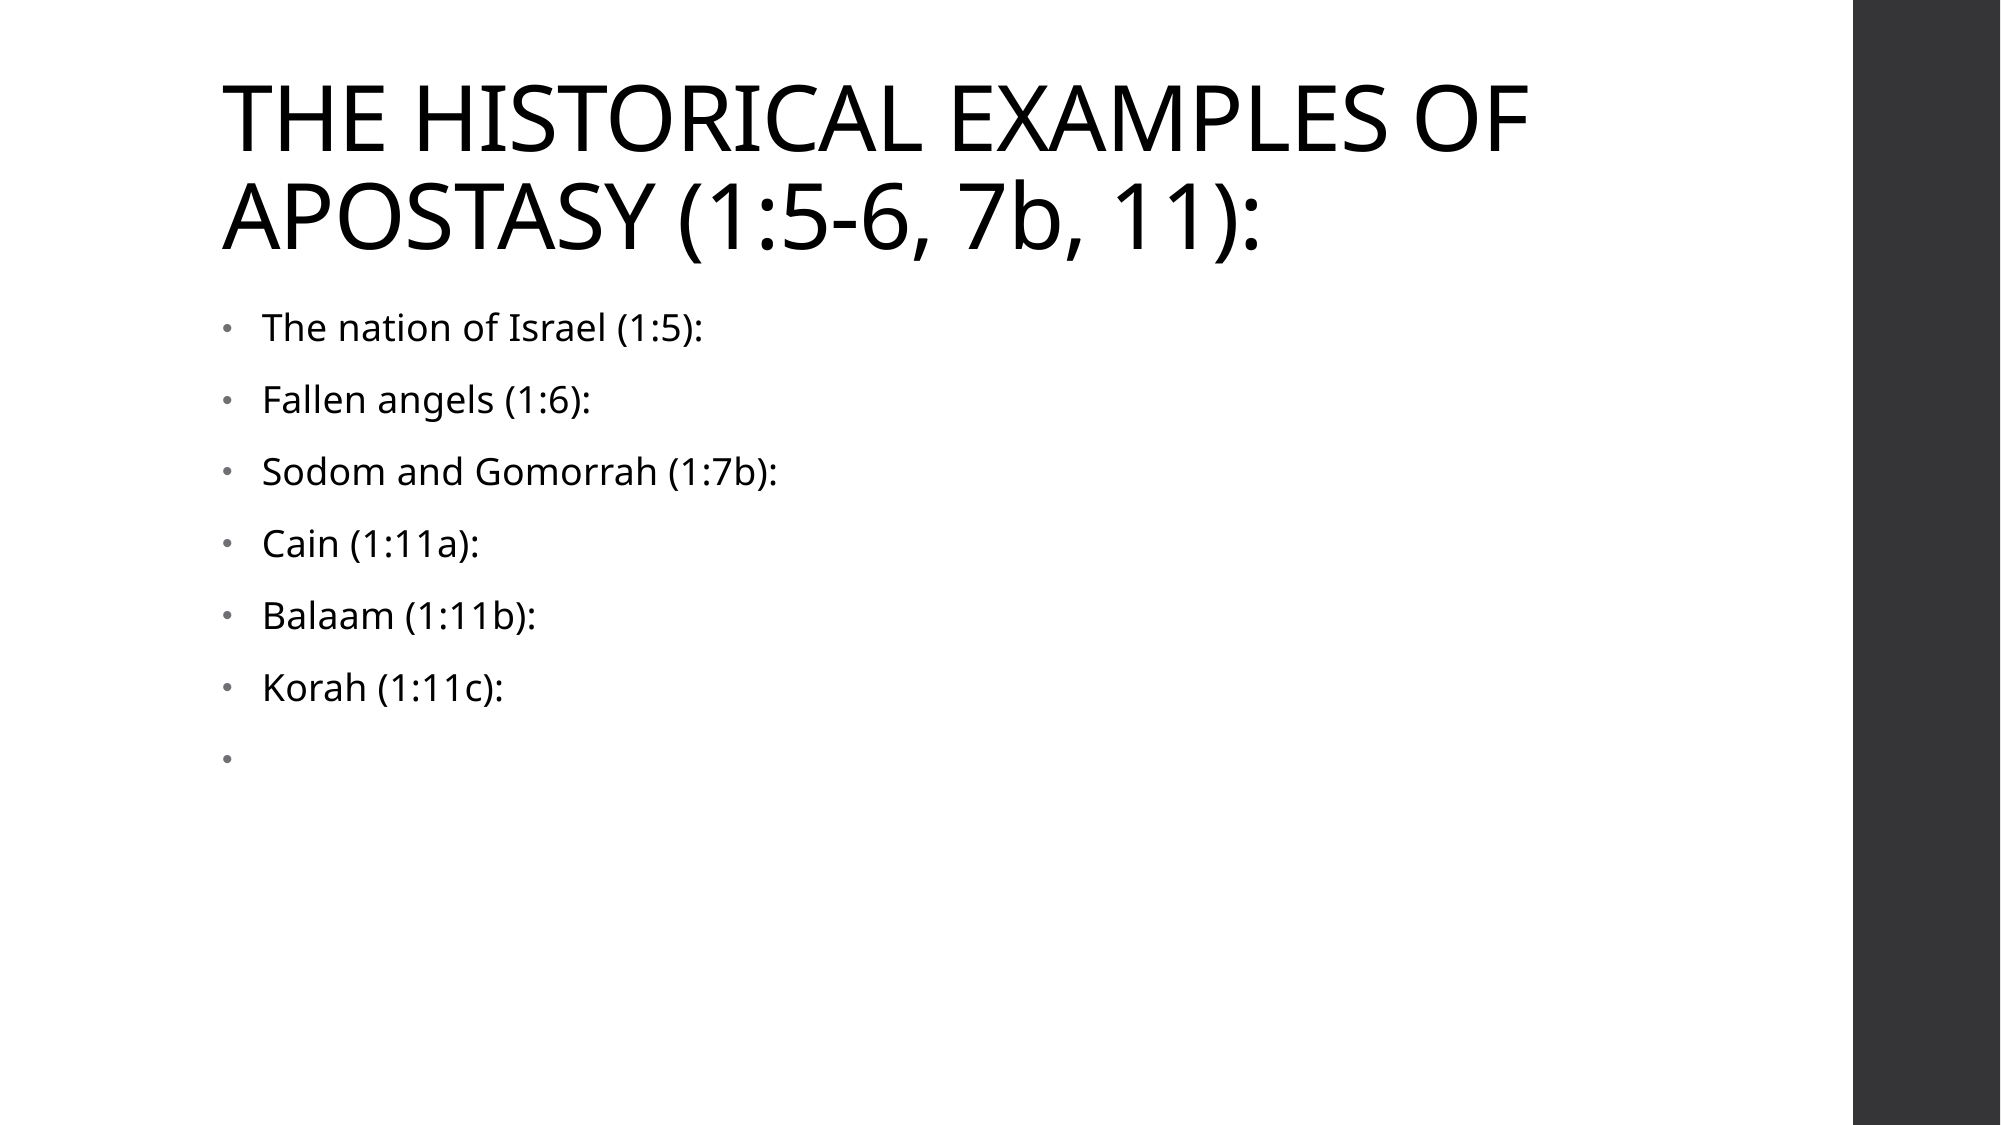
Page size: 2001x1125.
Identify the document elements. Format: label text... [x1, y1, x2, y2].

list The nation of Israel (1:5): Fallen angels (1:6): Sodom and Gomorrah (1:7b): Cain (1:11a): Balaam (1:11b): Korah (1:11c): [206, 299, 1617, 1014]
title THE HISTORICAL EXAMPLES OF APOSTASY (1:5-6, 7b, 11): [206, 60, 1797, 278]
